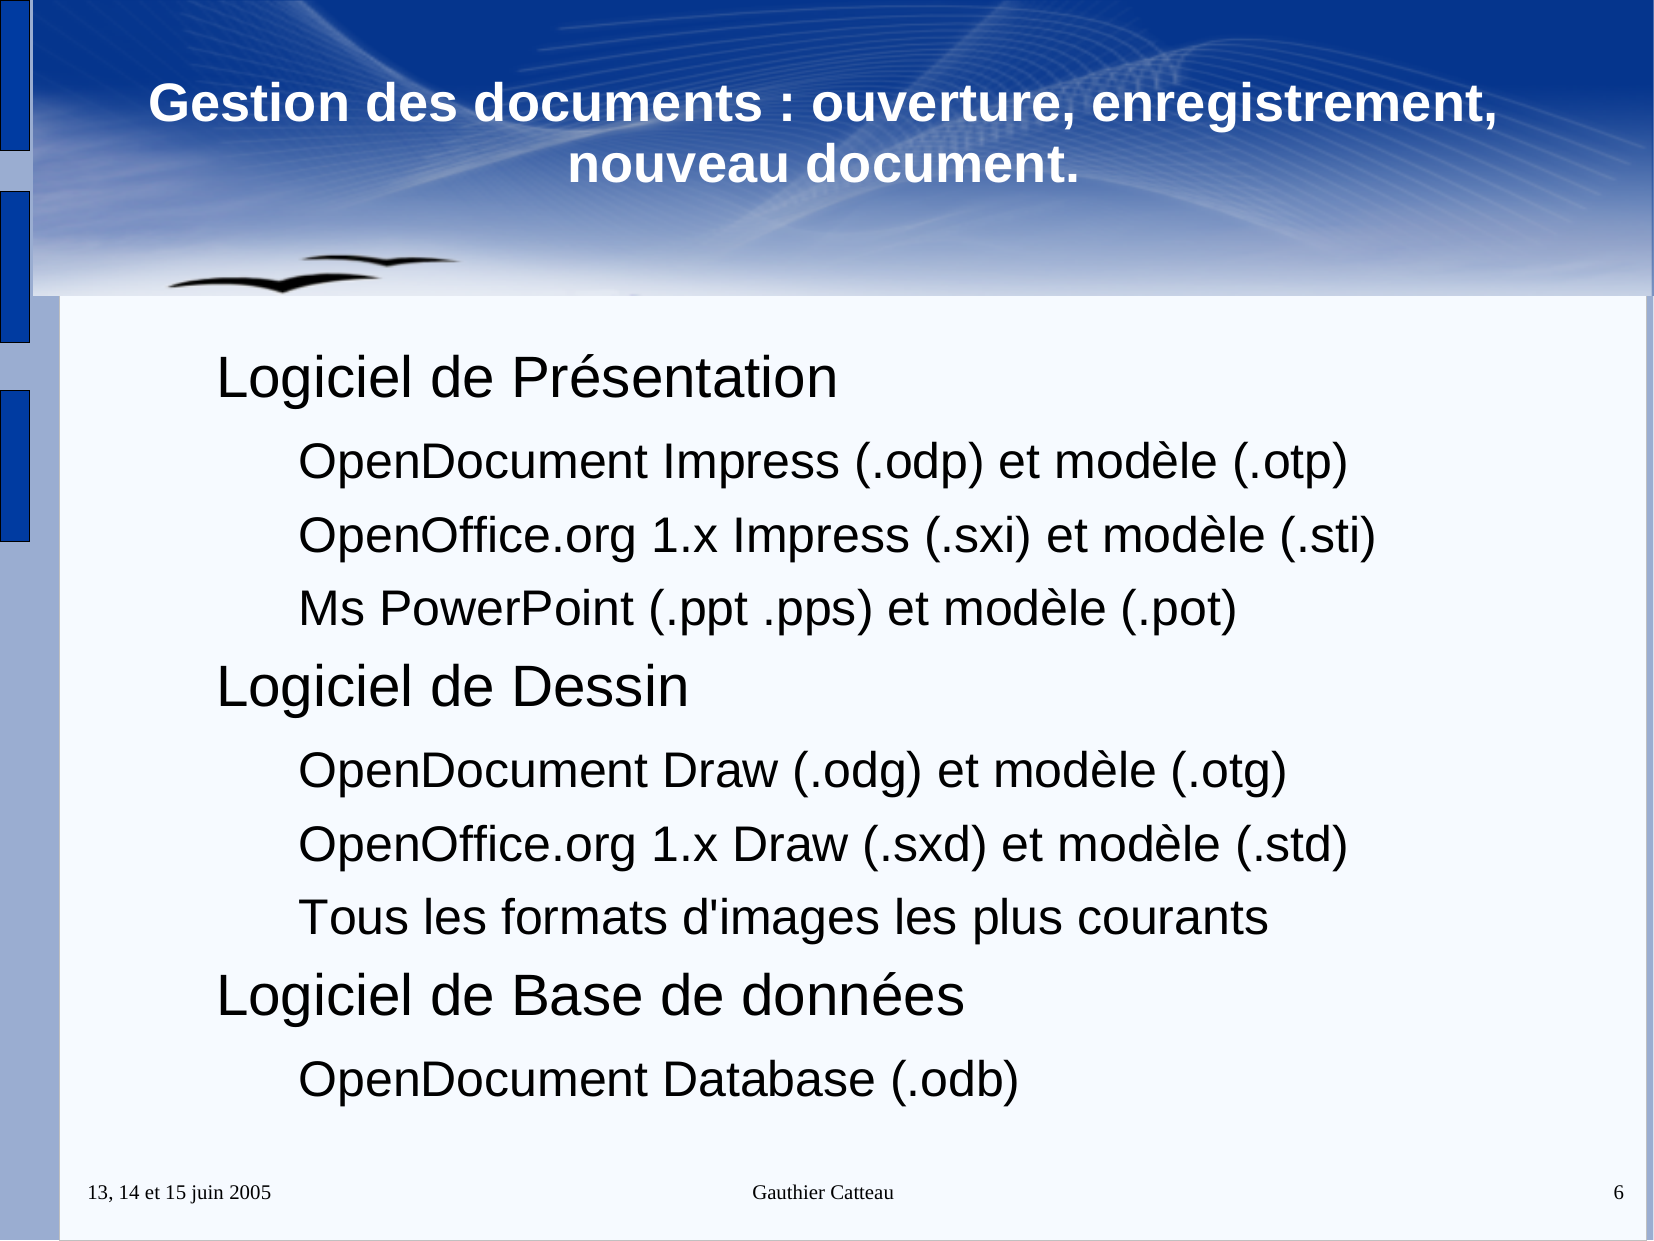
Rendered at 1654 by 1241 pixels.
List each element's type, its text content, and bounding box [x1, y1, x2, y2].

list Logiciel de Présentation OpenDocument Impress (.odp) et modèle (.otp) OpenOffice.org 1.x Impress (.sxi) et modèle (.sti) Ms PowerPoint (.ppt .pps) et modèle (.pot) Logiciel de Dessin OpenDocument Draw (.odg) et modèle (.otg) OpenOffice.org 1.x Draw (.sxd) et modèle (.std) Tous les formats d'images les plus courants Logiciel de Base de données OpenDocument Database (.odb) [121, 344, 1534, 1211]
title Gestion des documents : ouverture, enregistrement, nouveau document. [118, 29, 1531, 237]
picture [33, 0, 1654, 296]
